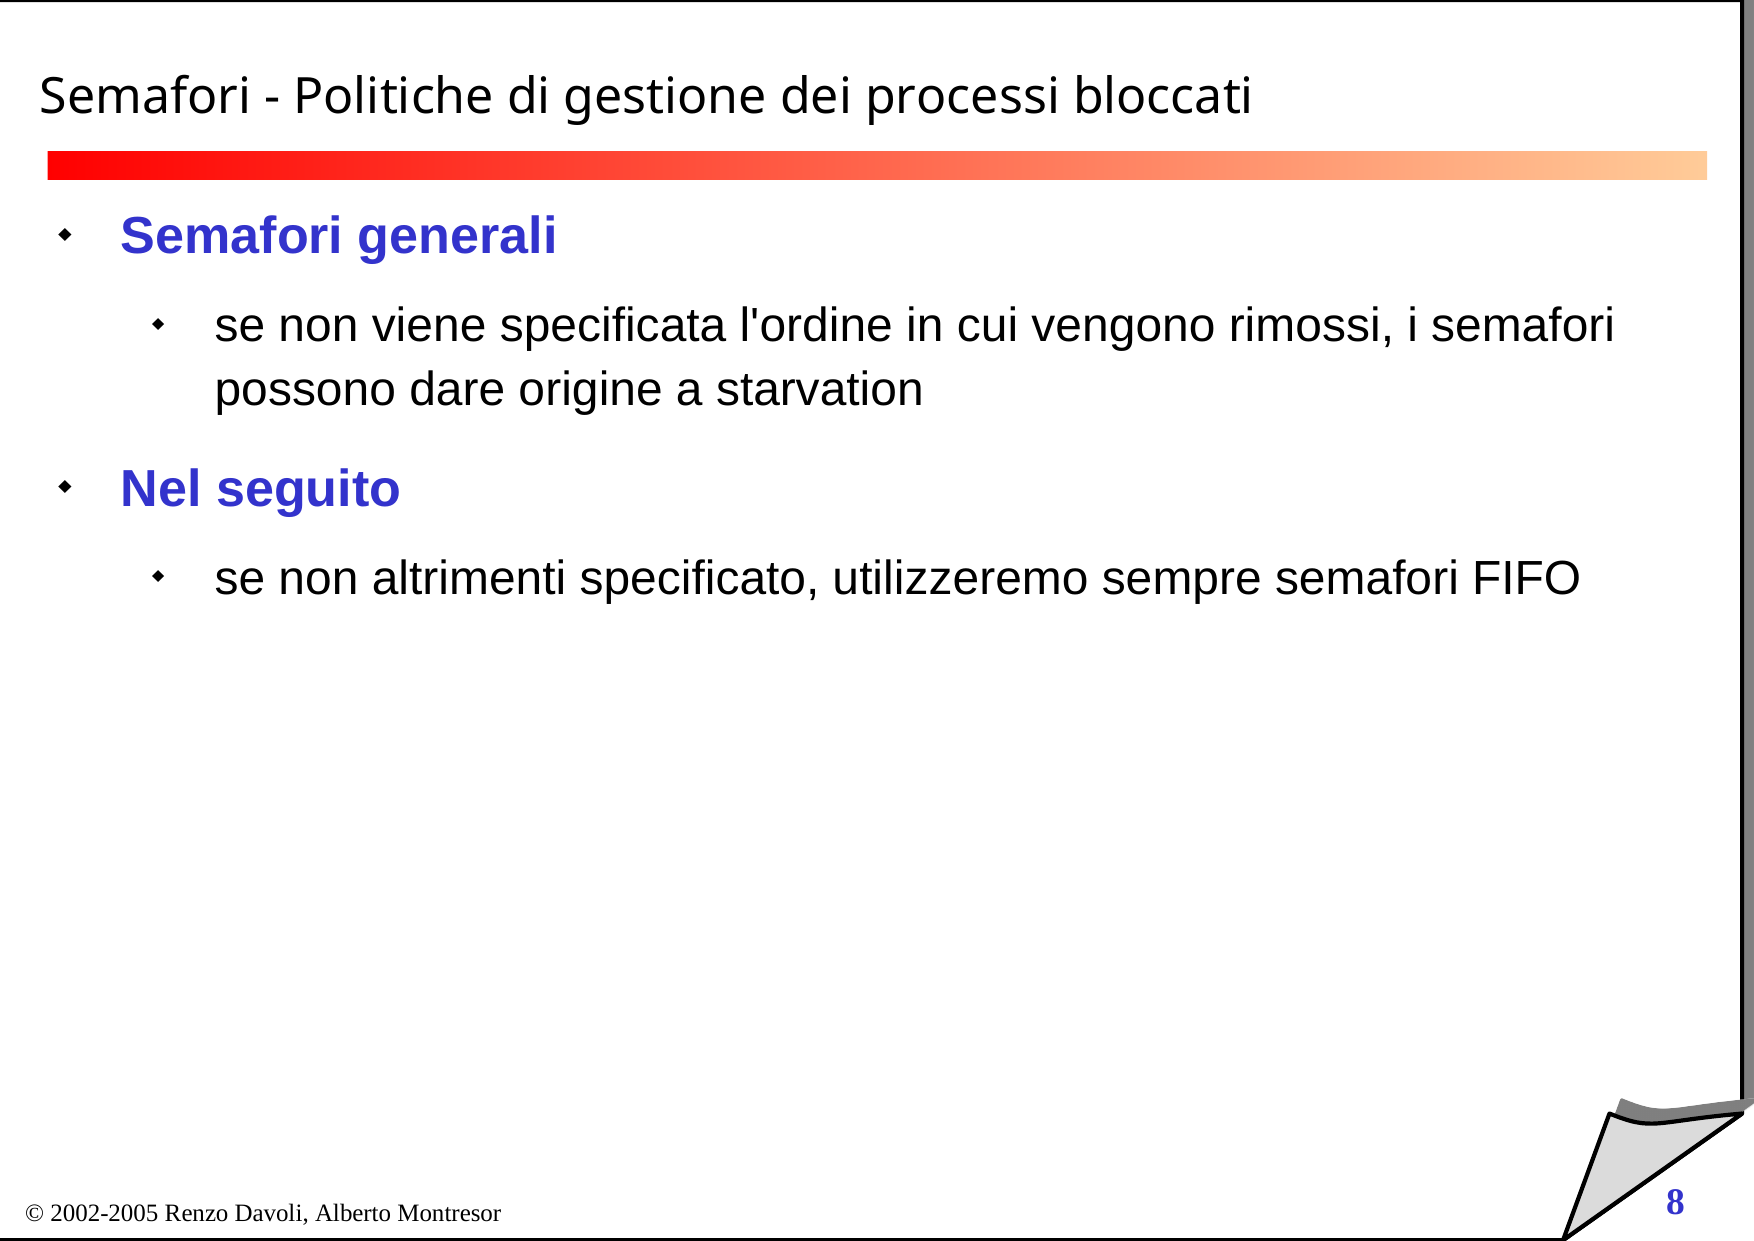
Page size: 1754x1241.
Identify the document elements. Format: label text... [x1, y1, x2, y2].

list Semafori generali se non viene specificata l'ordine in cui vengono rimossi, i semafori possono dare origine a starvation Nel seguito se non altrimenti specificato, utilizzeremo sempre semafori FIFO [58, 206, 1696, 815]
title Semafori - Politiche di gestione dei processi bloccati [39, 49, 1713, 144]
